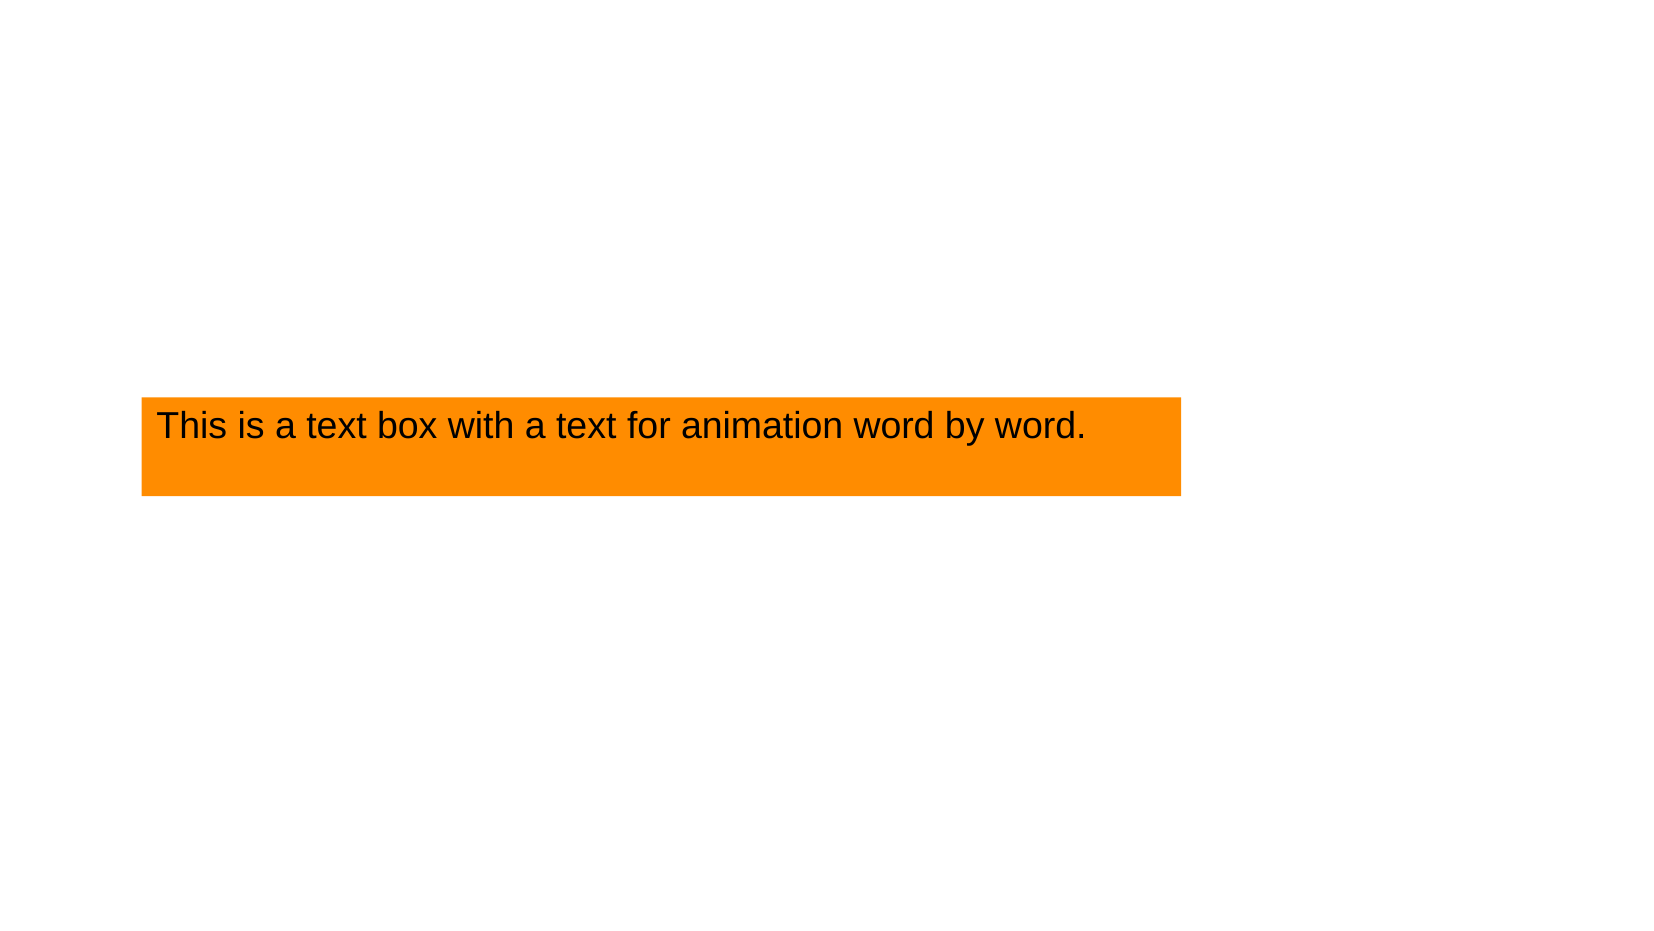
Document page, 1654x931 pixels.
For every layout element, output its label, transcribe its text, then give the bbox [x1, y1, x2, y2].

text_box This is a text box with a text for animation word by word. [141, 397, 1182, 497]
